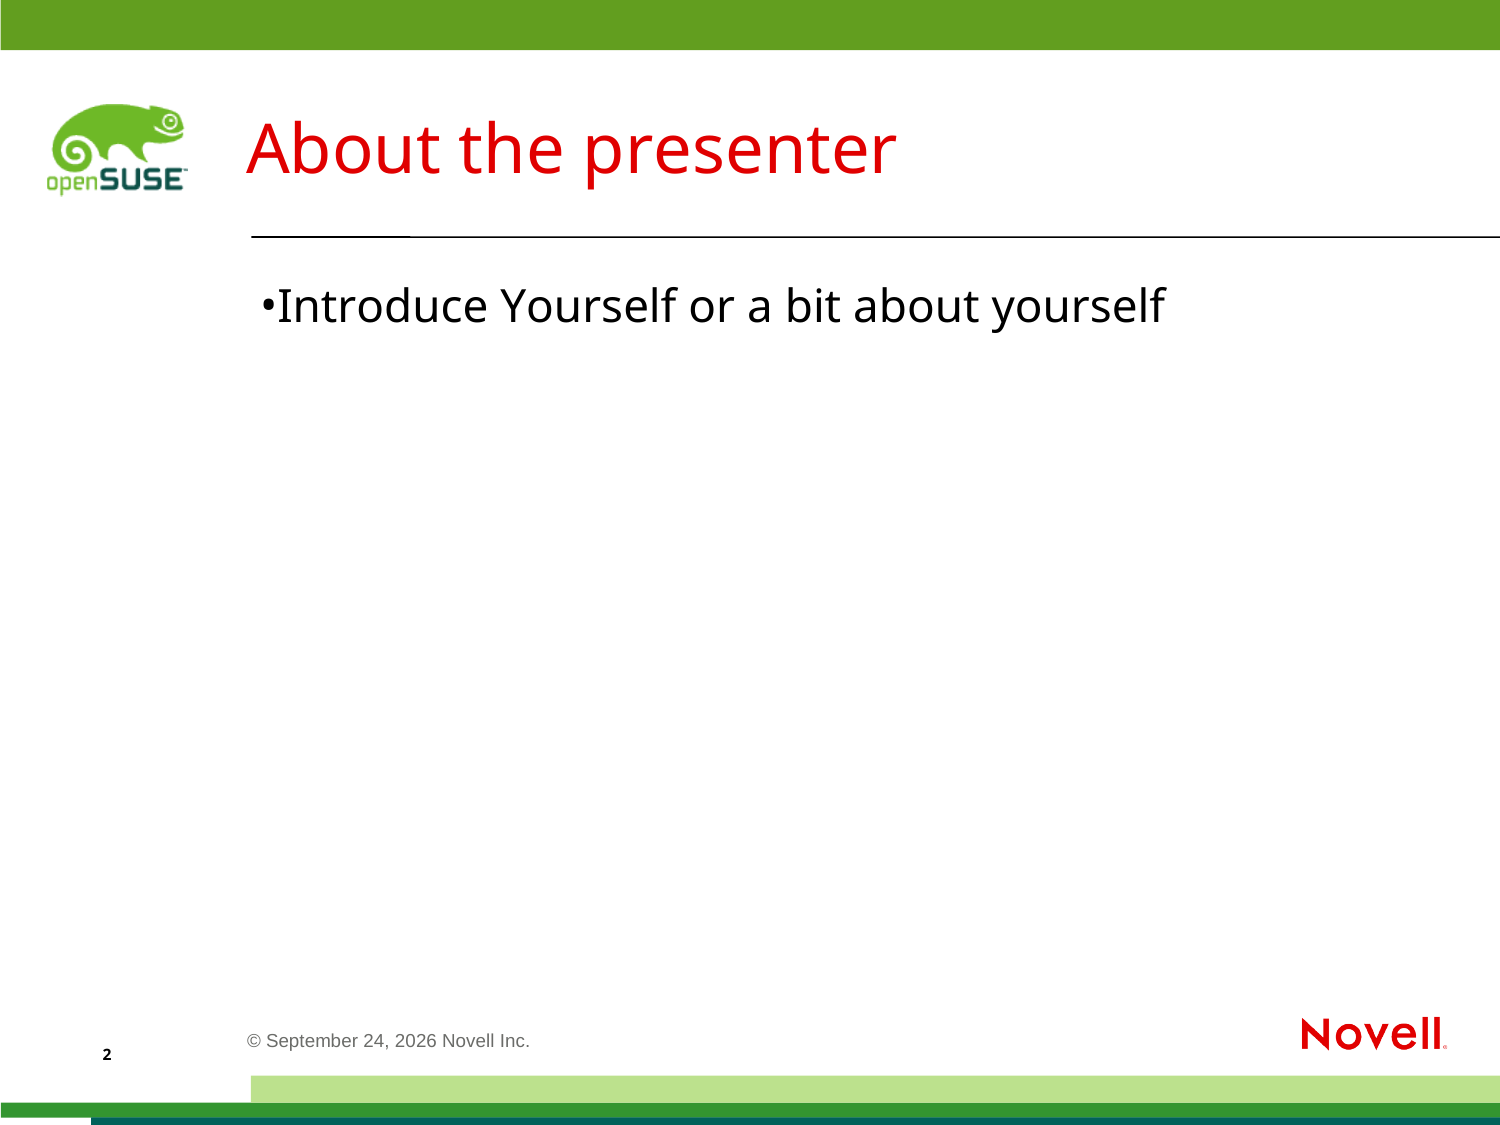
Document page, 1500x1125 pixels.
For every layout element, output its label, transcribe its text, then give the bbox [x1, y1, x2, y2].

picture [1295, 1011, 1453, 1056]
picture [47, 104, 188, 197]
list Introduce Yourself or a bit about yourself [245, 267, 1458, 560]
title About the presenter [246, 60, 1409, 239]
